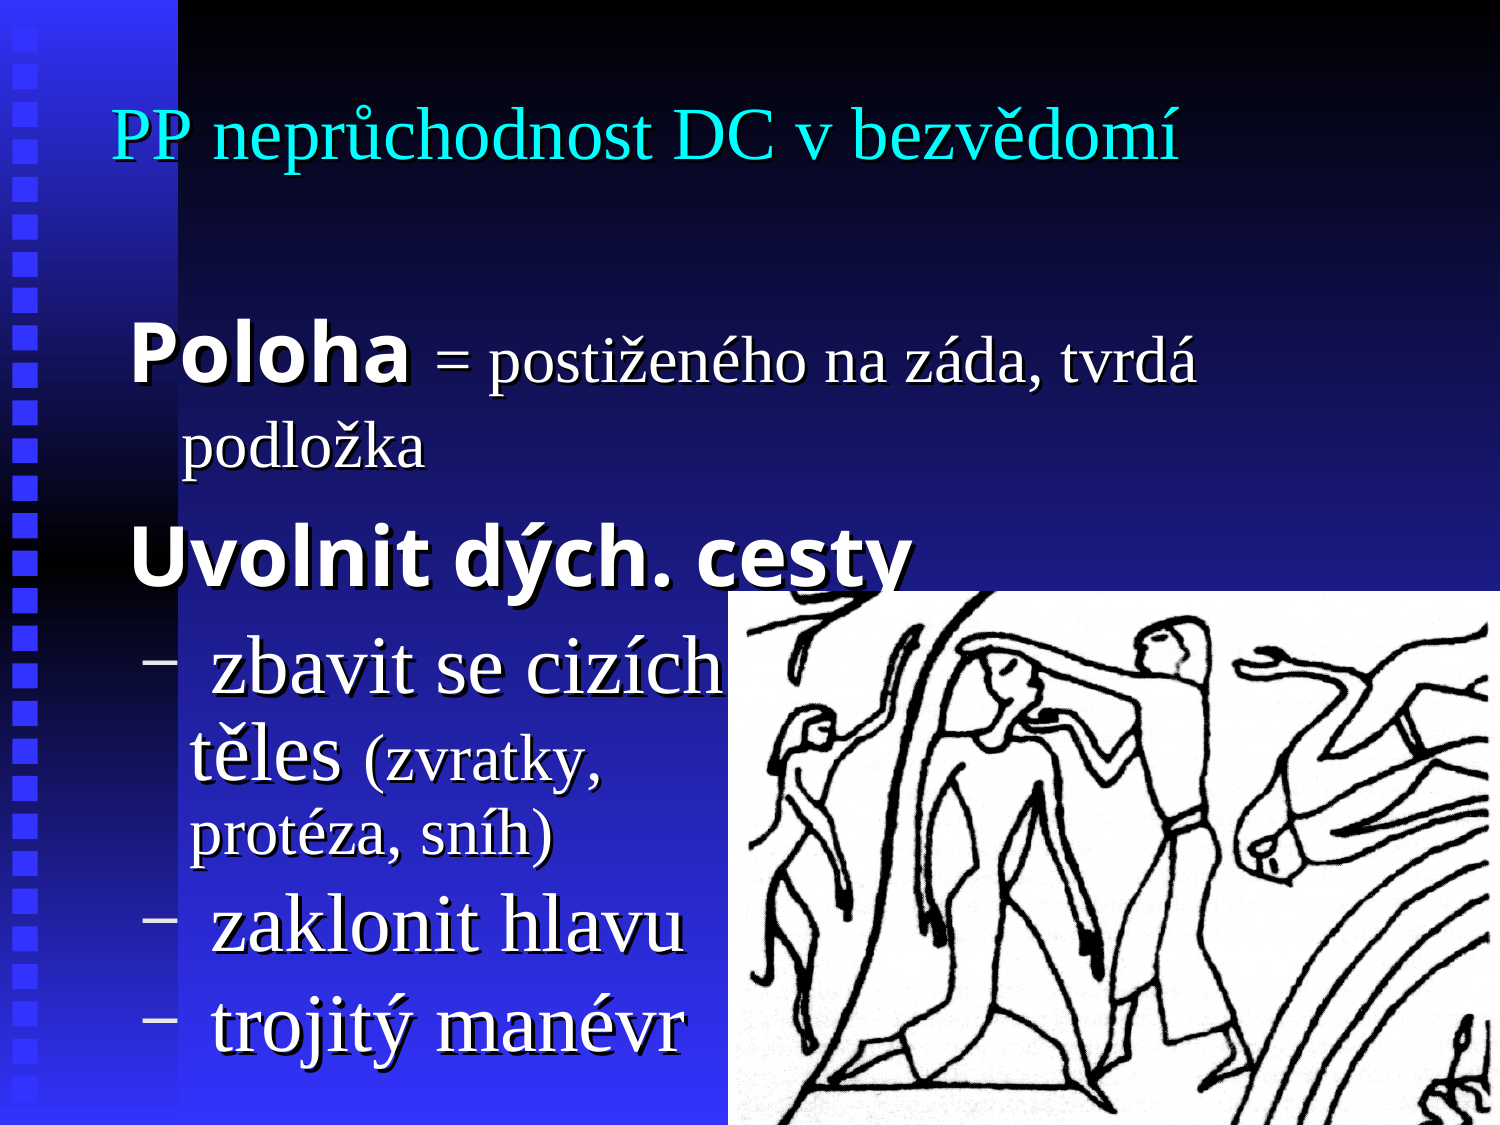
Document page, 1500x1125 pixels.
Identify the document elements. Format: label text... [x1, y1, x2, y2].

list Poloha = postiženého na záda, tvrdá podložka Uvolnit dých. cesty zbavit se cizích těles (zvratky, protéza, sníh) zaklonit hlavu trojitý manévr [110, 292, 1416, 1027]
title PP neprůchodnost DC v bezvědomí [110, 41, 1392, 231]
picture [728, 591, 1500, 1125]
